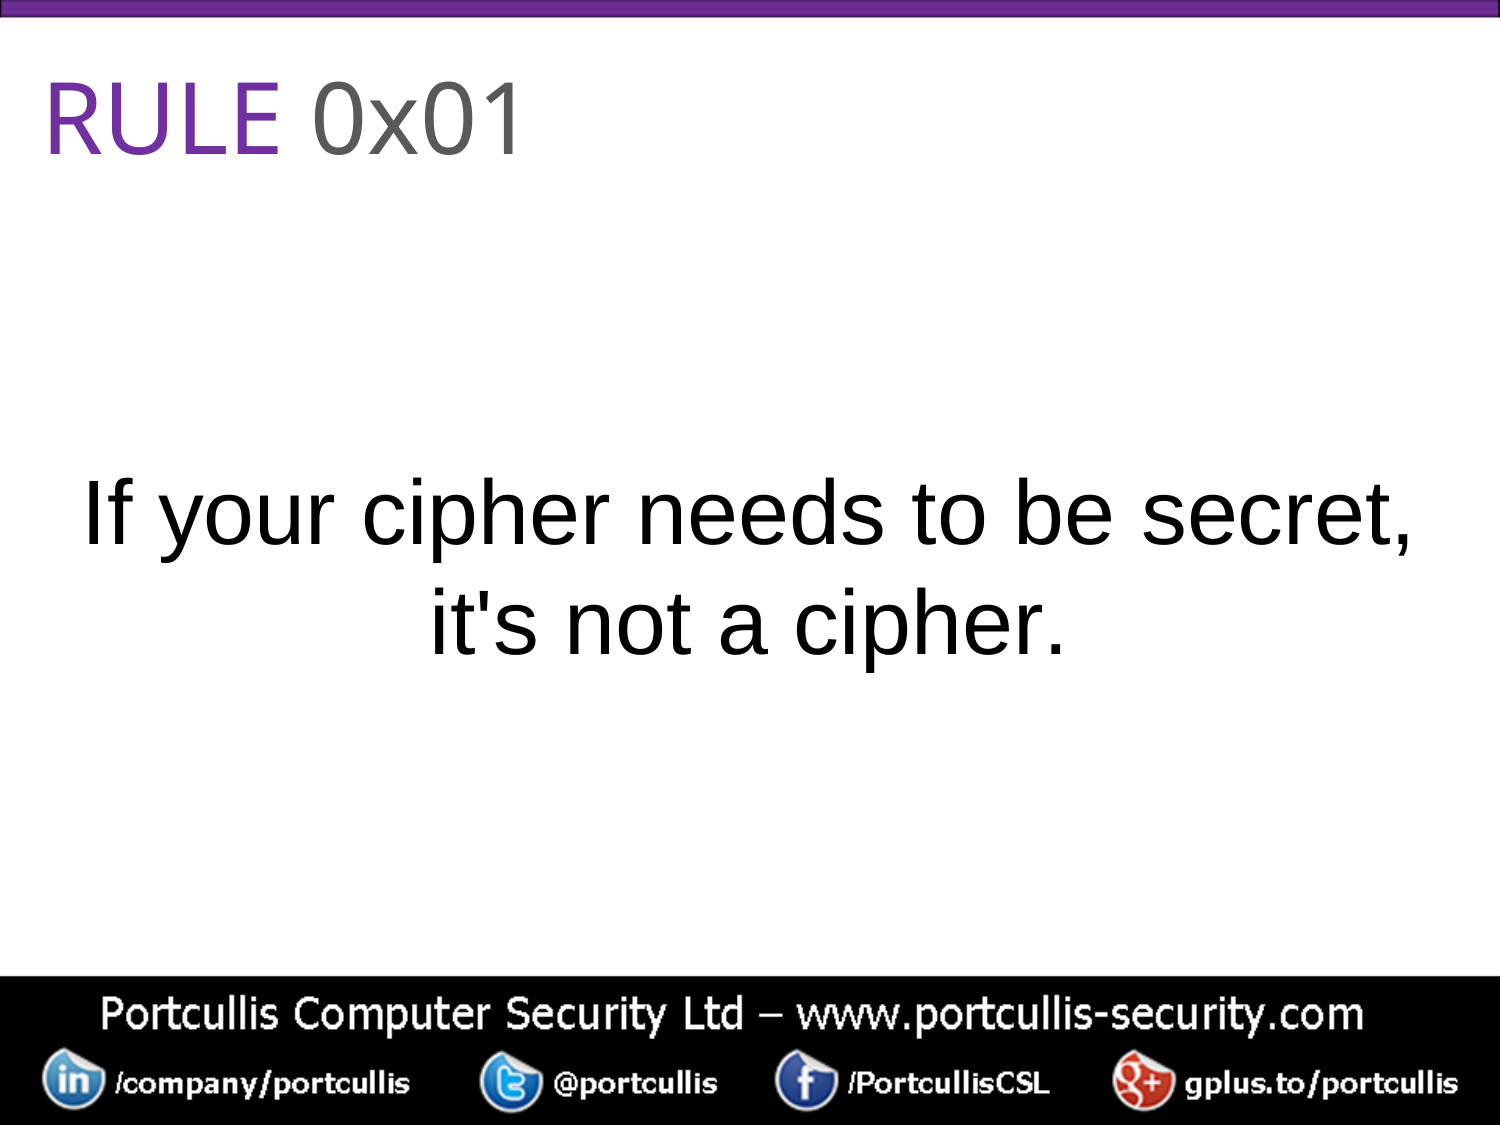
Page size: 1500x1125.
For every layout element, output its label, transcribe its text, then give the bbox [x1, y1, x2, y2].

picture [0, 0, 1500, 445]
text_box If your cipher needs to be secret, it's not a cipher. [0, 445, 1500, 680]
picture [0, 680, 1500, 1125]
title RULE 0x01 [41, 42, 1434, 202]
